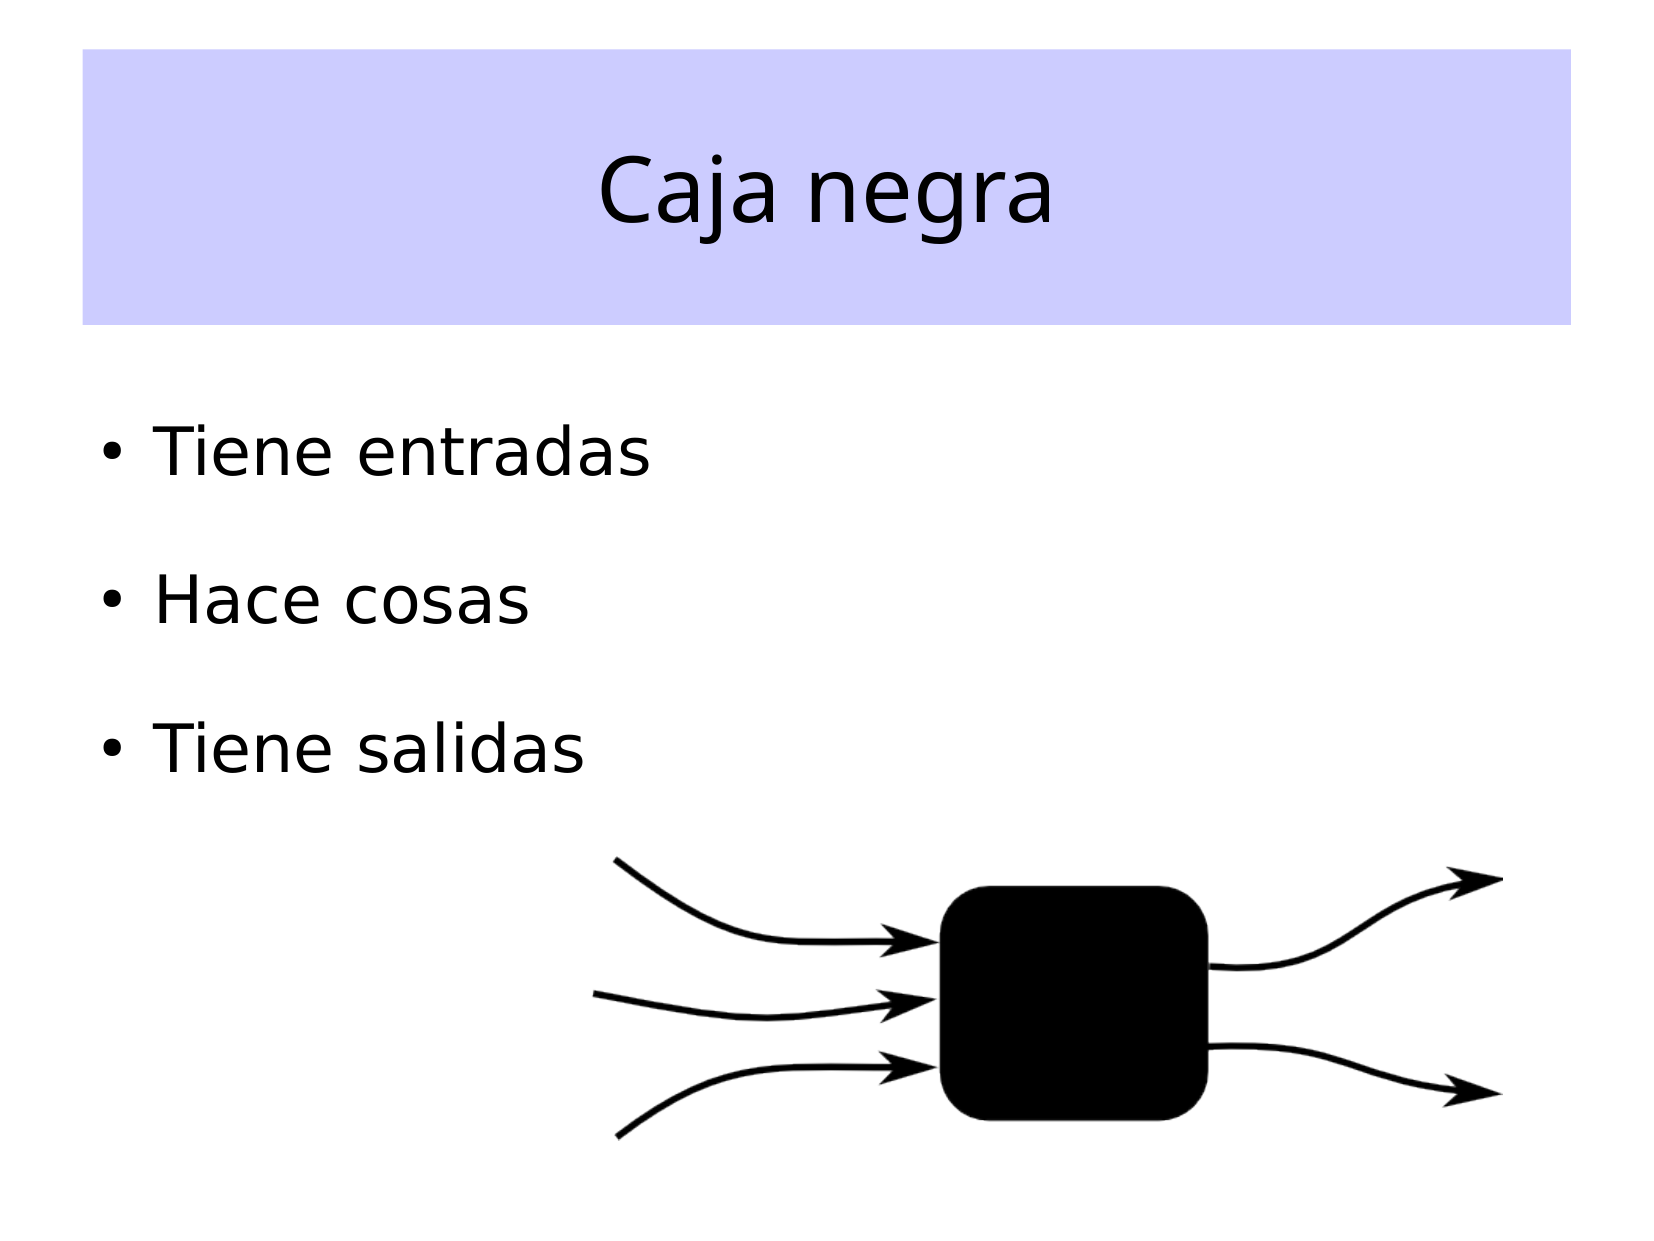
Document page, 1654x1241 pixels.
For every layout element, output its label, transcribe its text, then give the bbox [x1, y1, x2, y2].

list Tiene entradas Hace cosas Tiene salidas [82, 413, 1571, 1109]
picture [590, 856, 1503, 1141]
title Caja negra [82, 56, 1571, 318]
